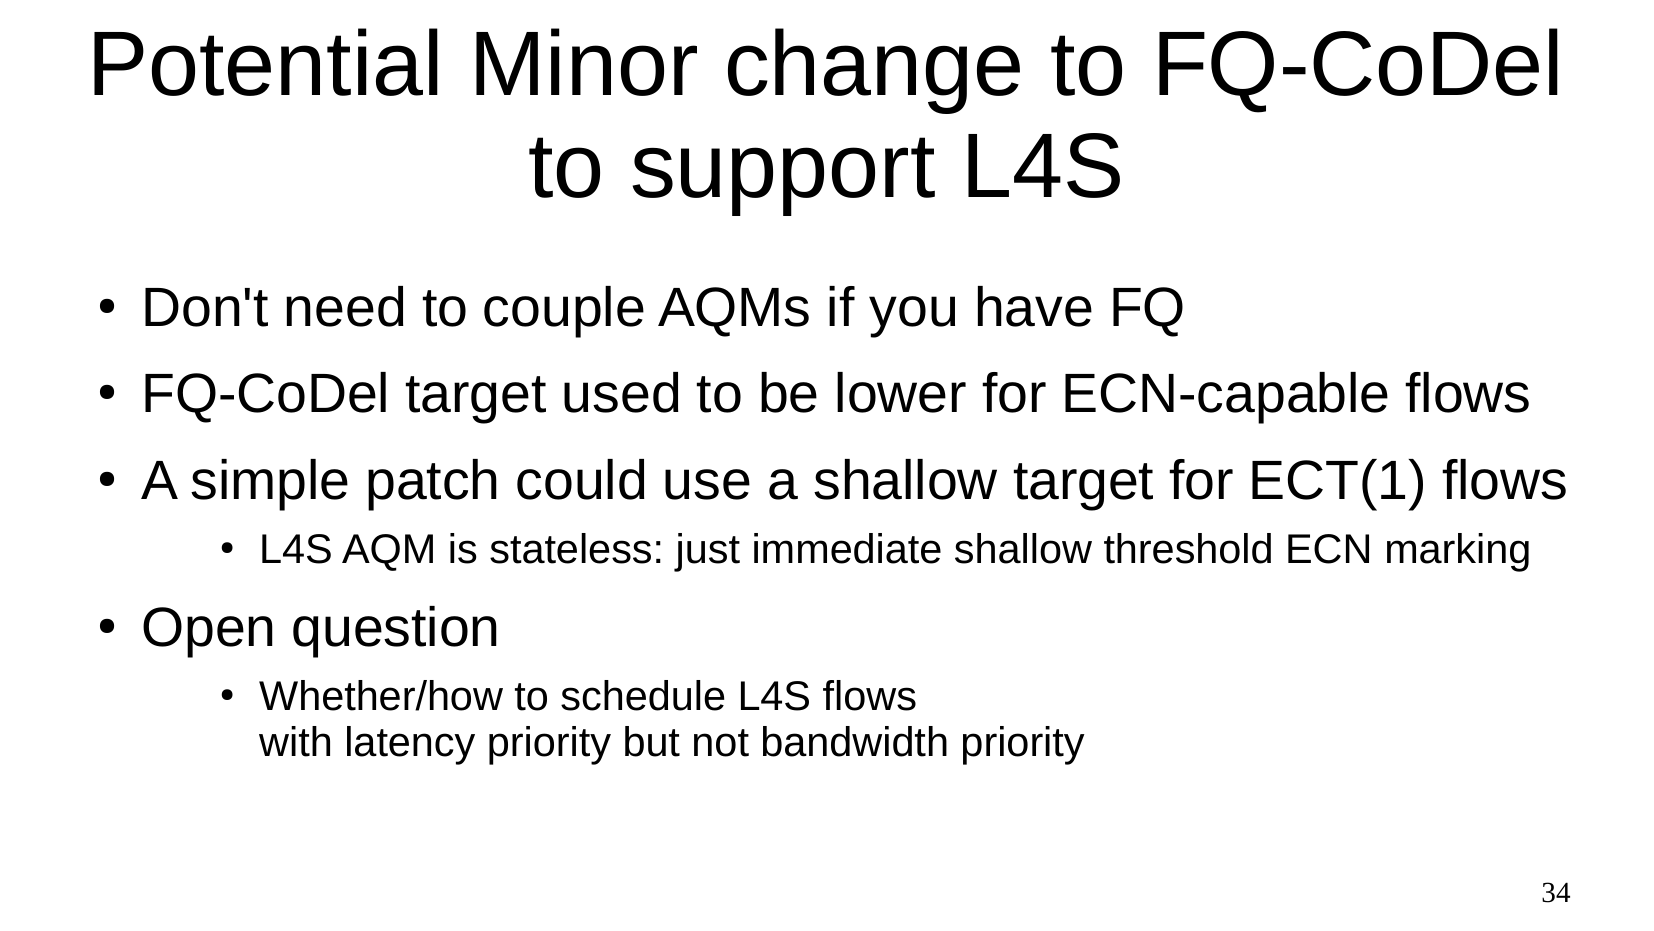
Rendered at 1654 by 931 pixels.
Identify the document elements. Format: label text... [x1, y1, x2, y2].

title Potential Minor change to FQ-CoDel to support L4S [82, 12, 1571, 218]
list Don't need to couple AQMs if you have FQ FQ-CoDel target used to be lower for ECN-capable flows A simple patch could use a shallow target for ECT(1) flows L4S AQM is stateless: just immediate shallow threshold ECN marking Open question Whether/how to schedule L4S flows with latency priority but not bandwidth priority [82, 276, 1571, 817]
